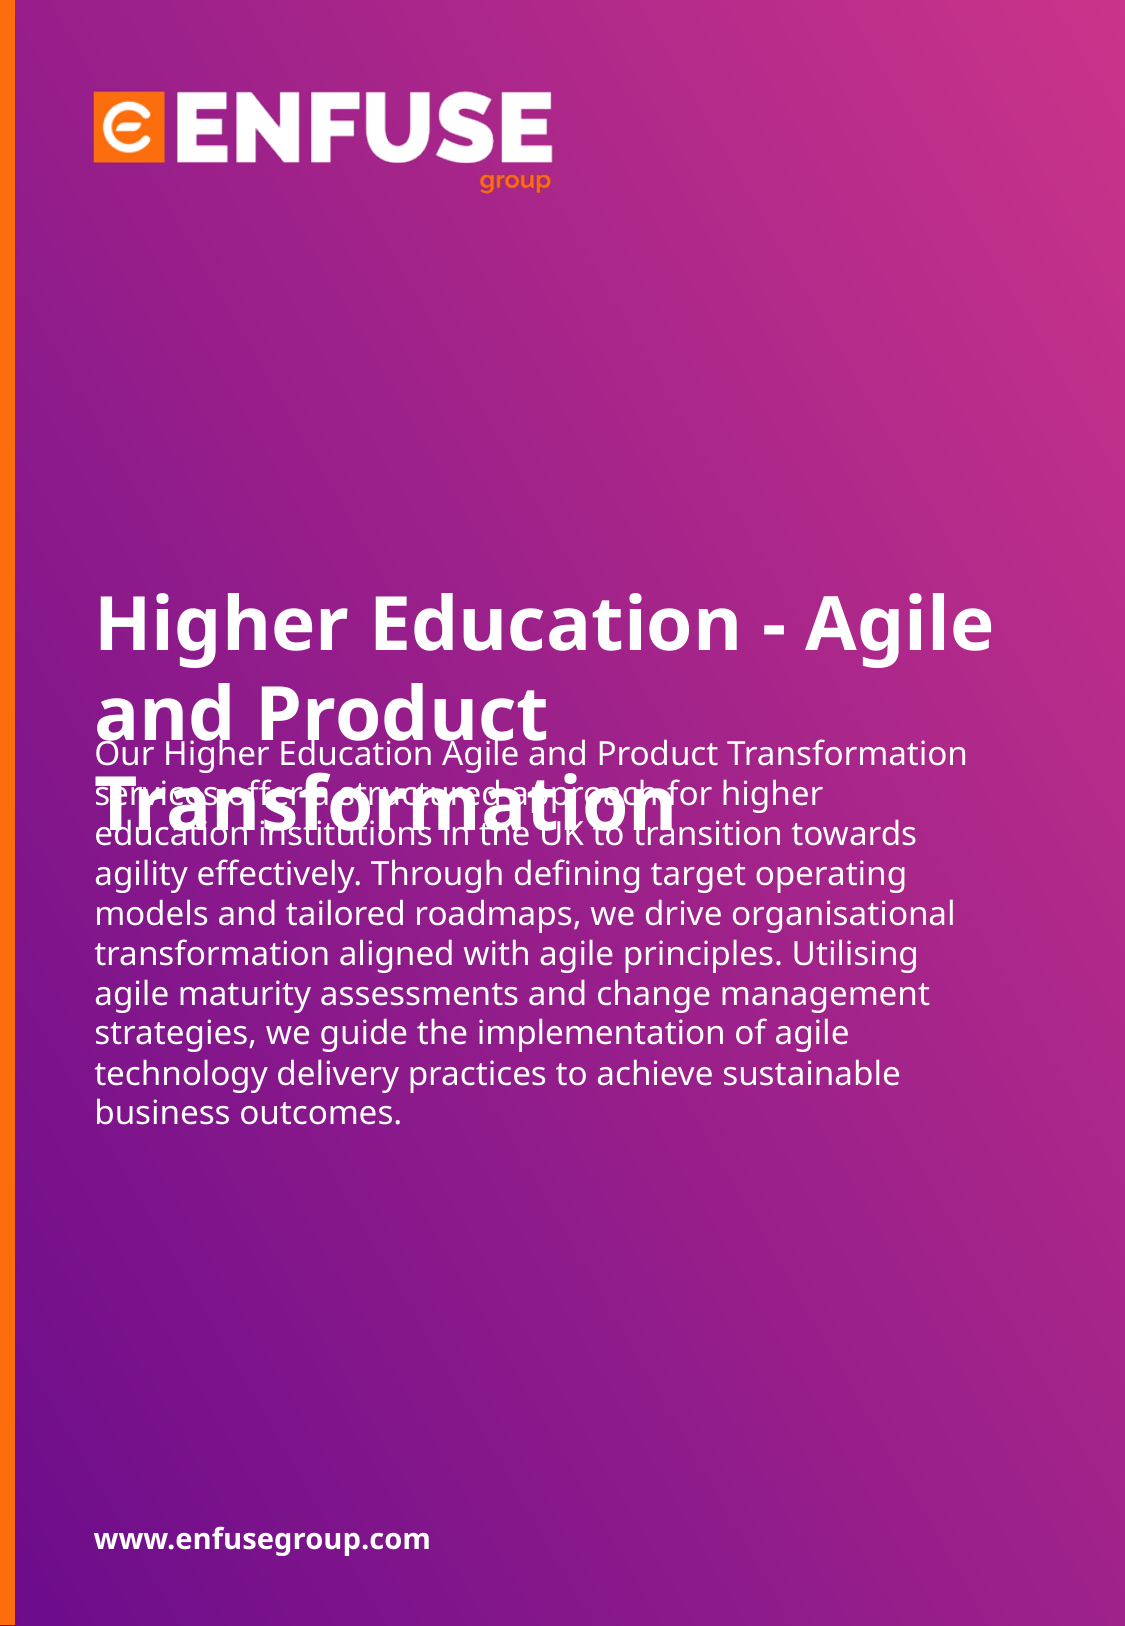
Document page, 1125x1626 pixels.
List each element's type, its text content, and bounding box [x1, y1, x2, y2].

text_box Our Higher Education Agile and Product Transformation services offer a structured approach for higher education institutions in the UK to transition towards agility effectively. Through defining target operating models and tailored roadmaps, we drive organisational transformation aligned with agile principles. Utilising agile maturity assessments and change management strategies, we guide the implementation of agile technology delivery practices to achieve sustainable business outcomes. [94, 724, 980, 1227]
text_box Higher Education - Agile and Product Transformation [94, 567, 1064, 694]
